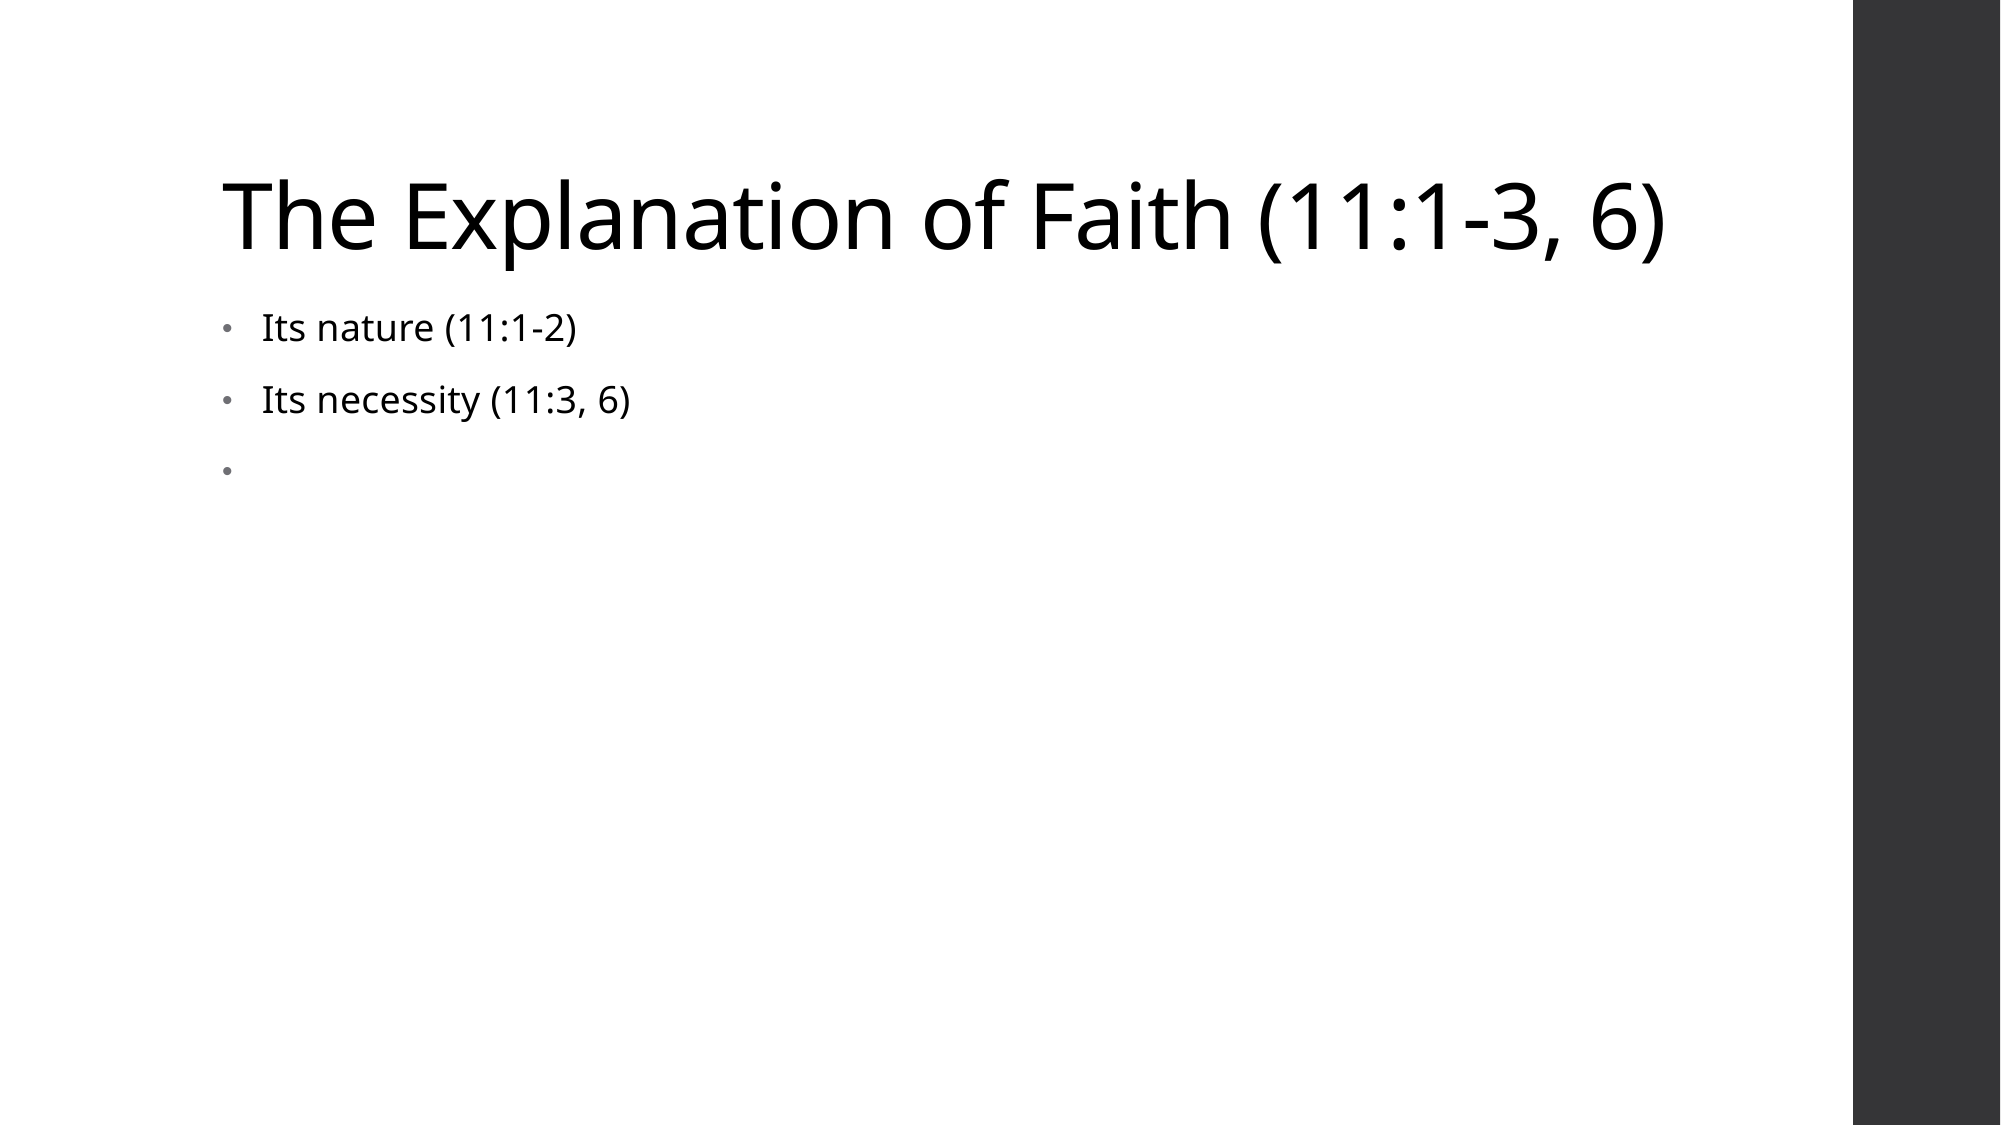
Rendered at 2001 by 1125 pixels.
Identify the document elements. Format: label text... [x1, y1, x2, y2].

title The Explanation of Faith (11:1-3, 6) [206, 60, 1797, 278]
list Its nature (11:1-2) Its necessity (11:3, 6) [206, 299, 1617, 1014]
